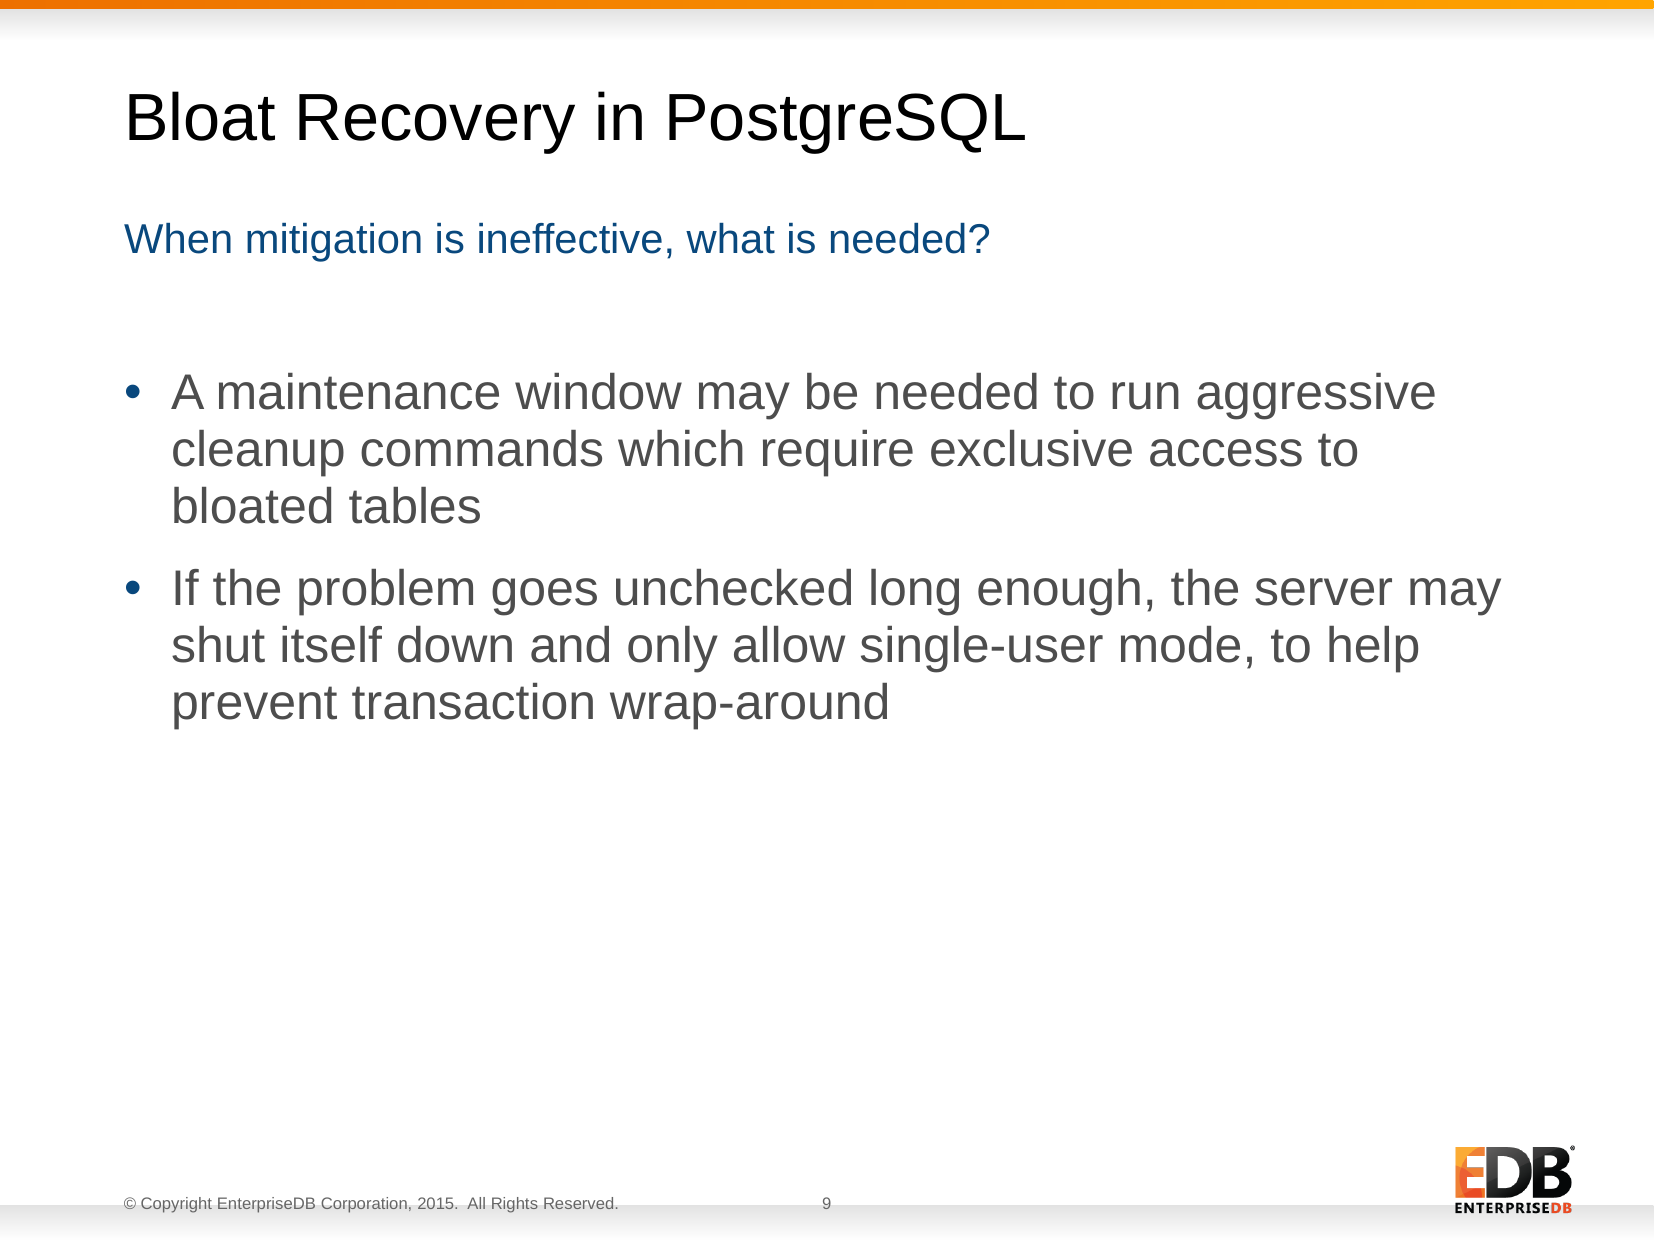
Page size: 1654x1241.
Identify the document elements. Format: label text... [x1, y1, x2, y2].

list A maintenance window may be needed to run aggressive cleanup commands which require exclusive access to bloated tables If the problem goes unchecked long enough, the server may shut itself down and only allow single-user mode, to help prevent transaction wrap-around [109, 356, 1546, 1085]
title Bloat Recovery in PostgreSQL [109, 29, 1546, 208]
picture [1453, 1142, 1576, 1214]
list When mitigation is ineffective, what is needed? [109, 208, 1549, 288]
